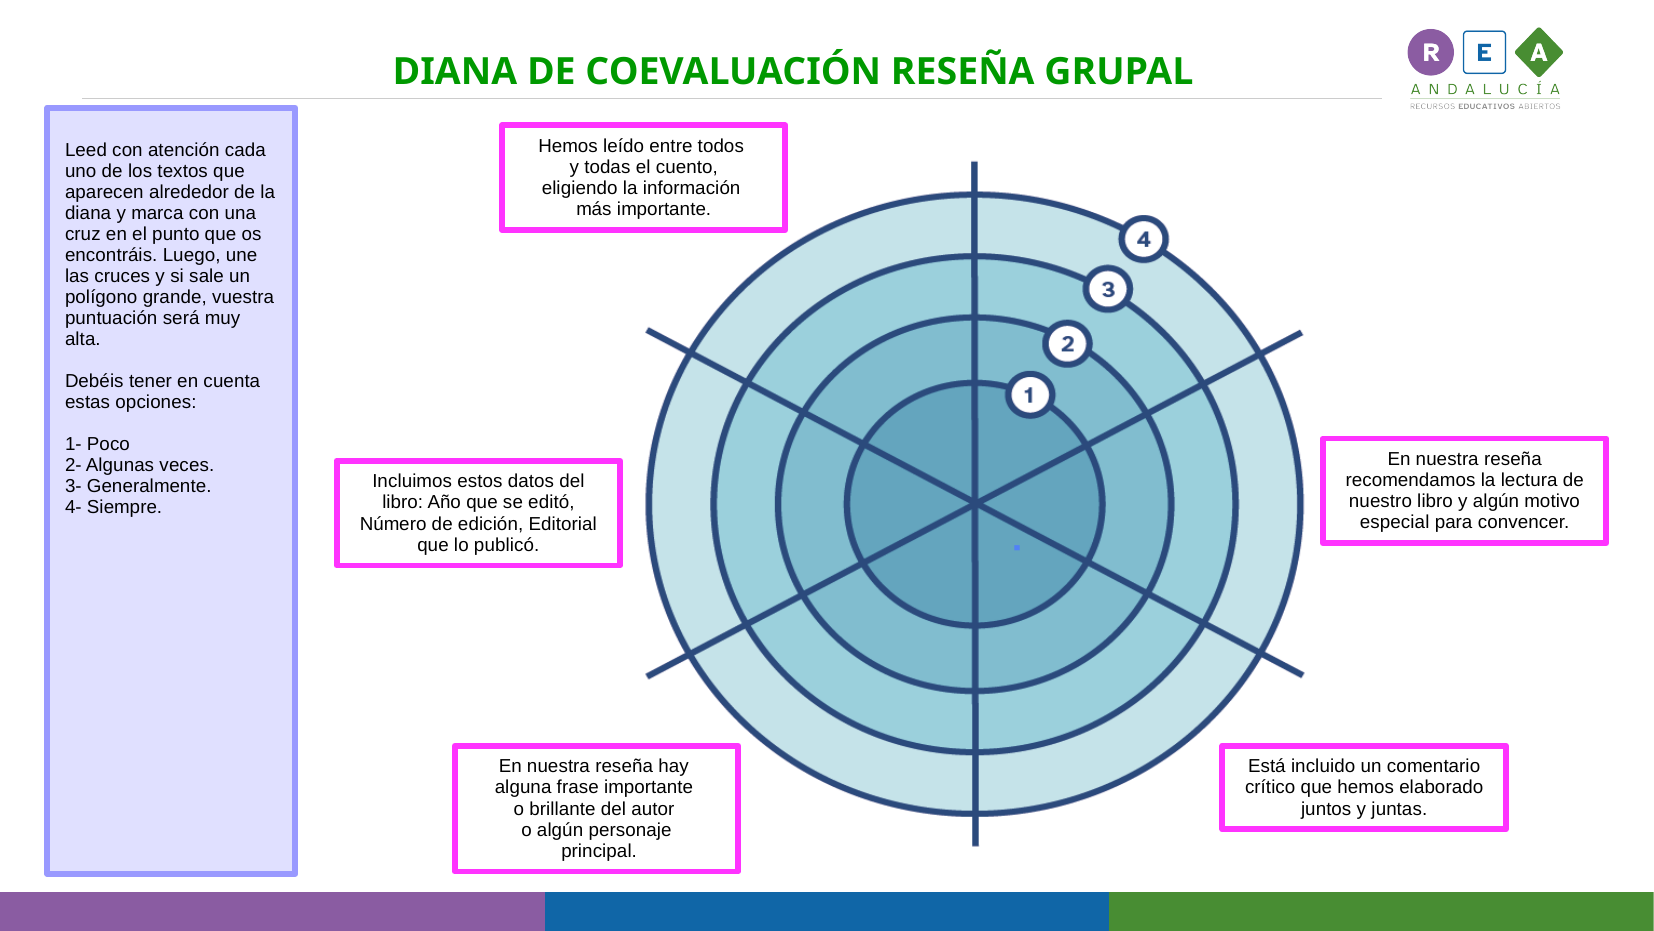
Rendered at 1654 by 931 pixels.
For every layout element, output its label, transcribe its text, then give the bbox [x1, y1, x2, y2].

text_box En nuestra reseña hay alguna frase importante o brillante del autor o algún personaje principal. [454, 745, 739, 872]
text_box Hemos leído entre todos y todas el cuento, eligiendo la información más importante. [501, 125, 786, 231]
text_box Está incluido un comentario crítico que hemos elaborado juntos y juntas. [1222, 745, 1506, 830]
text_box En nuestra reseña recomendamos la lectura de nuestro libro y algún motivo especial para convencer. [1322, 438, 1607, 544]
picture [1400, 0, 1571, 154]
text_box DIANA DE COEVALUACIÓN RESEÑA GRUPAL [377, 37, 1287, 95]
text_box Leed con atención cada uno de los textos que aparecen alrededor de la diana y marca con una cruz en el punto que os encontráis. Luego, une las cruces y si sale un polígono grande, vuestra puntuación será muy alta. Debéis tener en cuenta estas opciones: 1- Poco 2- Algunas veces. 3- Generalmente. 4- Siempre. [47, 107, 296, 875]
text_box Incluimos estos datos del libro: Año que se editó, Número de edición, Editorial que lo publicó. [336, 460, 621, 566]
picture [584, 129, 1353, 866]
